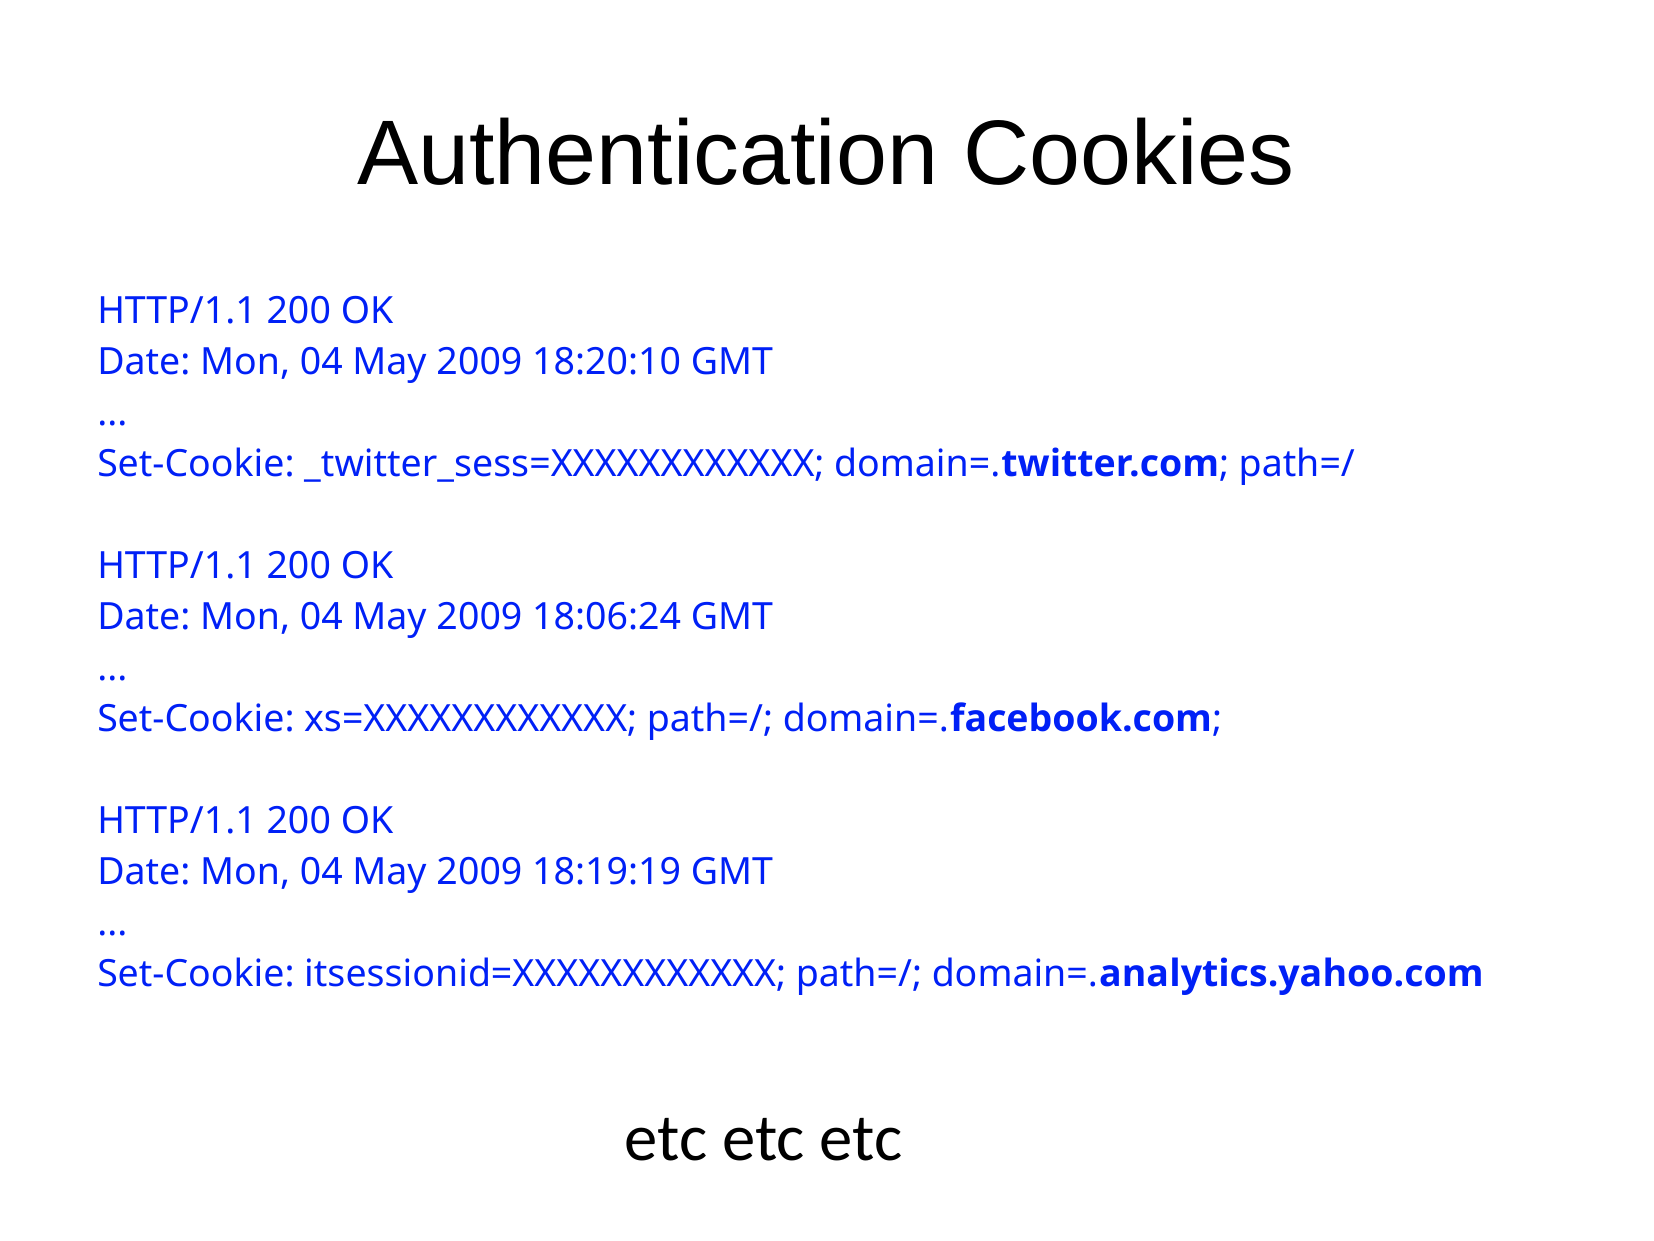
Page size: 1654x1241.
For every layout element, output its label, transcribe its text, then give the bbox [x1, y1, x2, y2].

title Authentication Cookies [82, 49, 1571, 257]
text_box etc etc etc [610, 1102, 918, 1185]
text_box HTTP/1.1 200 OK Date: Mon, 04 May 2009 18:20:10 GMT ... Set-Cookie: _twitter_sess=XXXXXXXXXXXX; domain=.twitter.com; path=/ HTTP/1.1 200 OK Date: Mon, 04 May 2009 18:06:24 GMT ... Set-Cookie: xs=XXXXXXXXXXXX; path=/; domain=.facebook.com; HTTP/1.1 200 OK Date: Mon, 04 May 2009 18:19:19 GMT ... Set-Cookie: itsessionid=XXXXXXXXXXXX; path=/; domain=.analytics.yahoo.com [82, 275, 1599, 1006]
